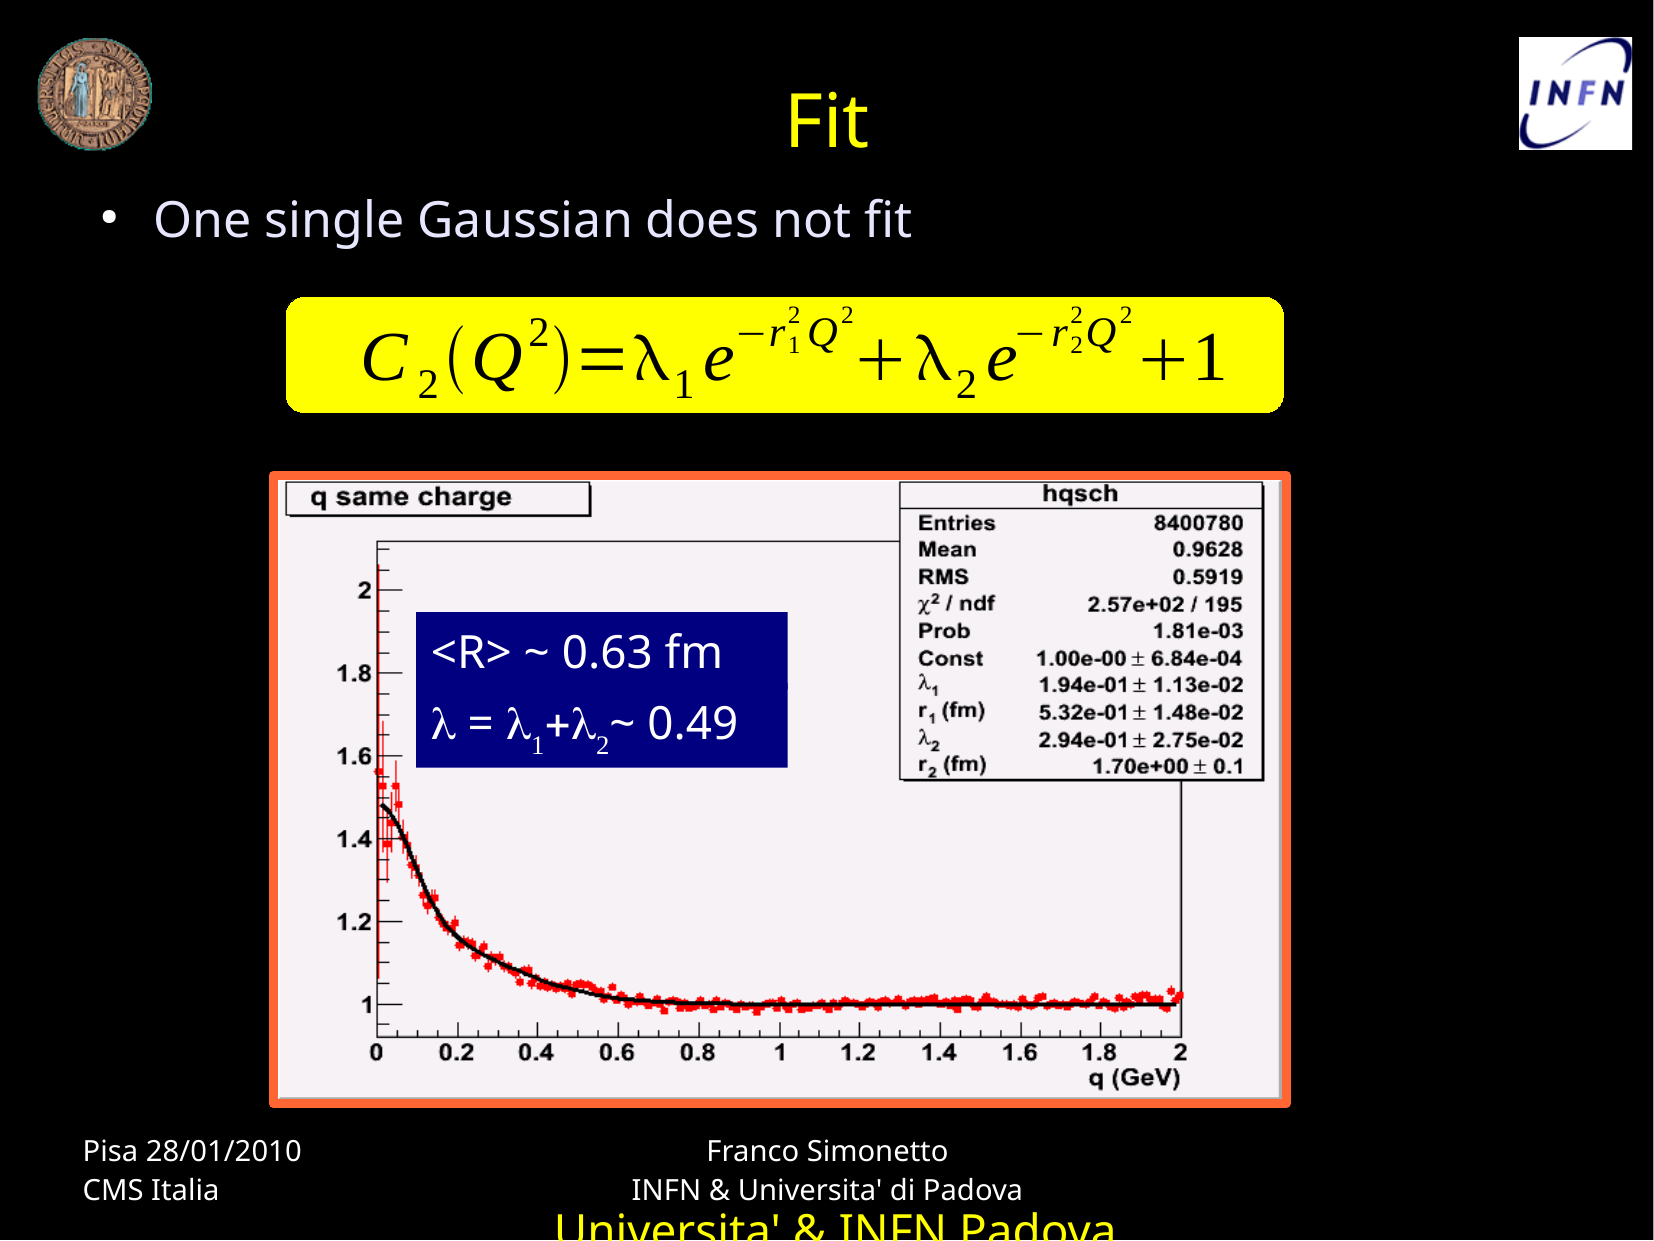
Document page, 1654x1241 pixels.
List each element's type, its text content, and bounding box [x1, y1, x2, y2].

chart [345, 301, 1246, 407]
text_box [285, 296, 1285, 414]
title Fit [82, 49, 1571, 183]
text_box l = l1+l2~ 0.49 [416, 683, 788, 768]
text_box <R> ~ 0.63 fm [416, 612, 788, 681]
picture [277, 479, 1282, 1100]
picture [1519, 37, 1633, 150]
picture [37, 37, 152, 152]
list One single Gaussian does not fit [82, 183, 1571, 259]
